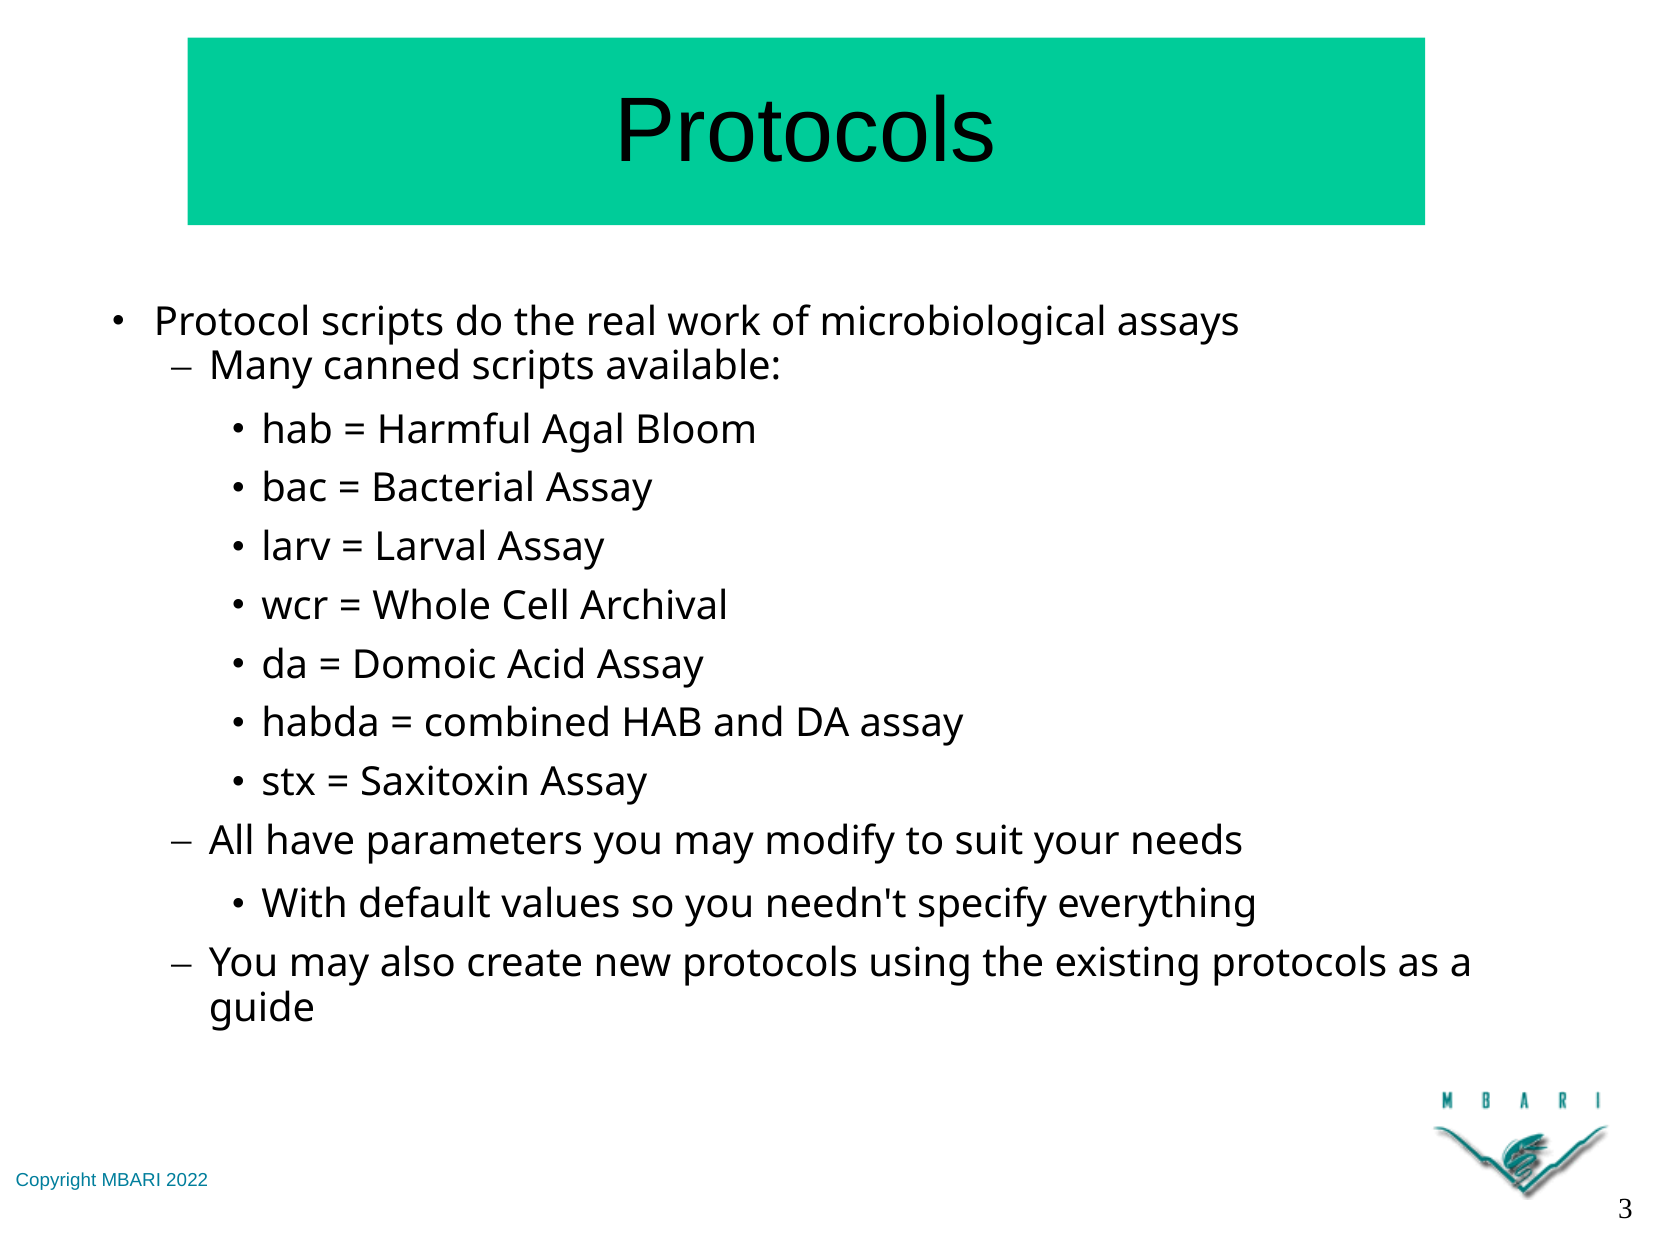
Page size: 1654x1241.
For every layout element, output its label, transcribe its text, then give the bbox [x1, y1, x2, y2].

title Protocols [187, 37, 1426, 226]
list Protocol scripts do the real work of microbiological assays Many canned scripts available: hab = Harmful Agal Bloom bac = Bacterial Assay larv = Larval Assay wcr = Whole Cell Archival da = Domoic Acid Assay habda = combined HAB and DA assay stx = Saxitoxin Assay All have parameters you may modify to suit your needs With default values so you needn't specify everything You may also create new protocols using the existing protocols as a guide [96, 244, 1501, 1044]
list [298, 932, 1654, 1241]
